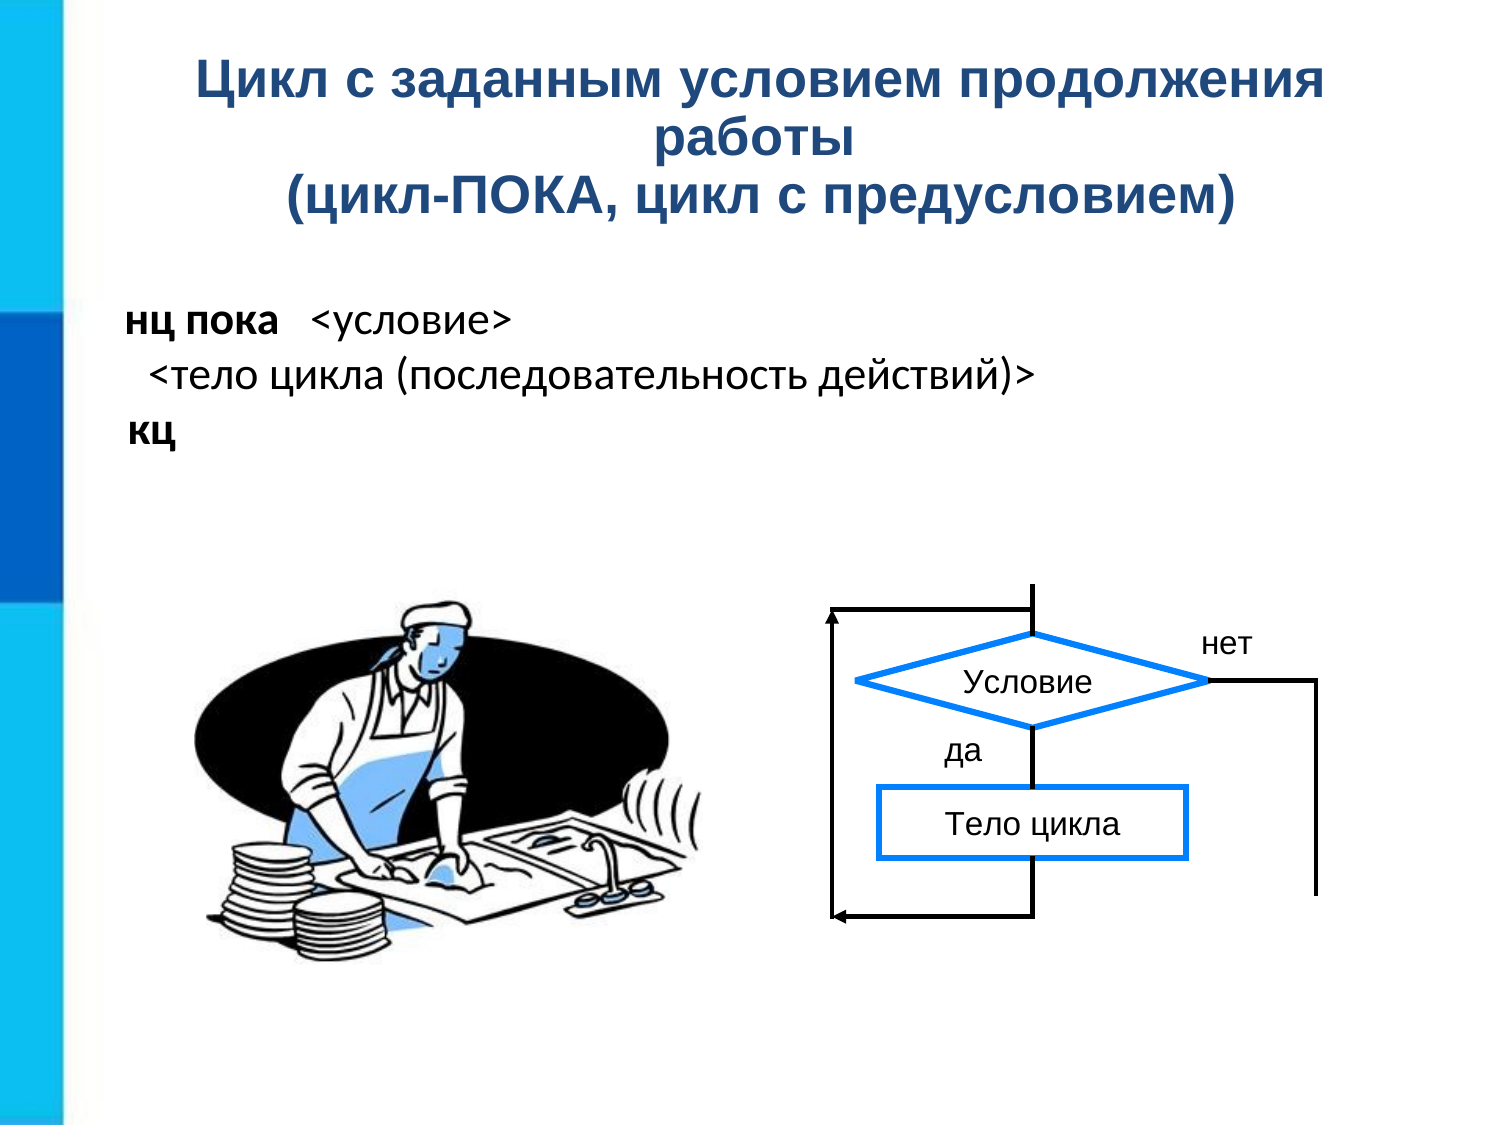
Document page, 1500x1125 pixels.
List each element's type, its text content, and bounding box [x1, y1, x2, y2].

picture [0, 0, 1500, 1125]
text_box Тело цикла [879, 786, 1186, 858]
text_box Цикл с заданным условием продолжения работы (цикл-ПОКА, цикл с предусловием) [76, 42, 1448, 234]
text_box нц пока <условие> <тело цикла (последовательность действий)> кц [82, 281, 1453, 462]
text_box нет [1186, 621, 1269, 669]
text_box Условие [855, 633, 1208, 728]
text_box да [914, 727, 998, 776]
